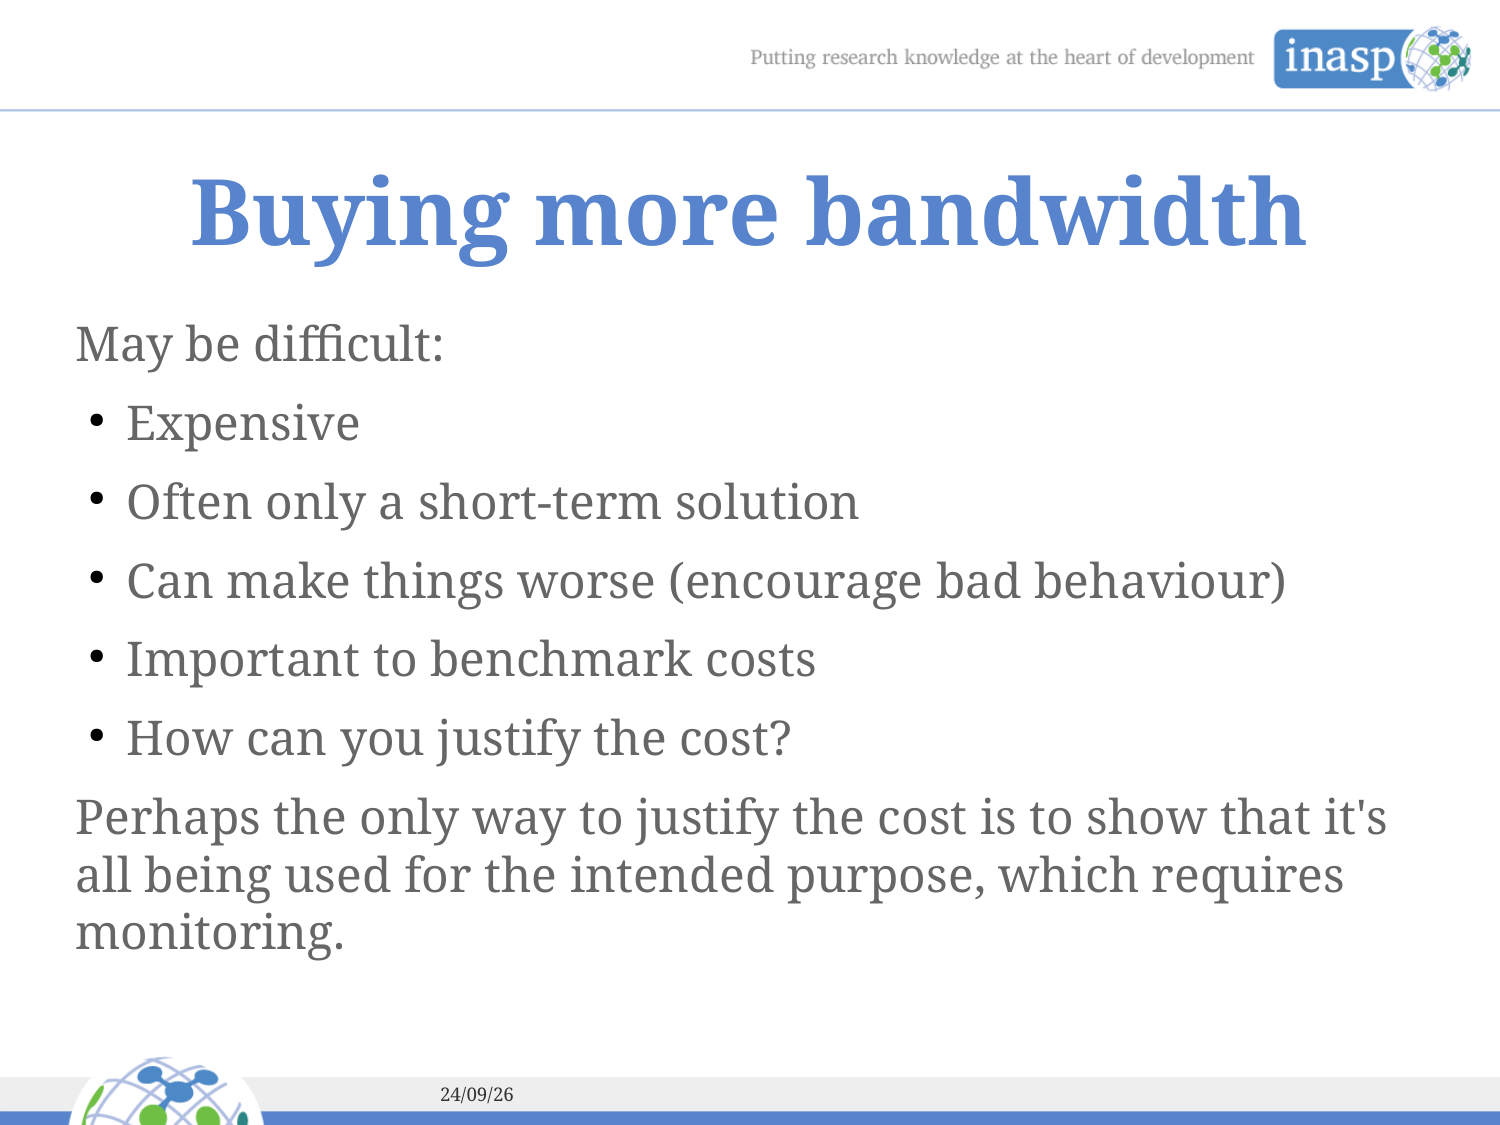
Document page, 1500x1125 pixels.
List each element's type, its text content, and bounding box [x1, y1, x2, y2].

list May be difficult: Expensive Often only a short-term solution Can make things worse (encourage bad behaviour) Important to benchmark costs How can you justify the cost? Perhaps the only way to justify the cost is to show that it's all being used for the intended purpose, which requires monitoring. [75, 313, 1426, 967]
picture [0, 0, 1500, 1125]
title Buying more bandwidth [75, 129, 1426, 313]
